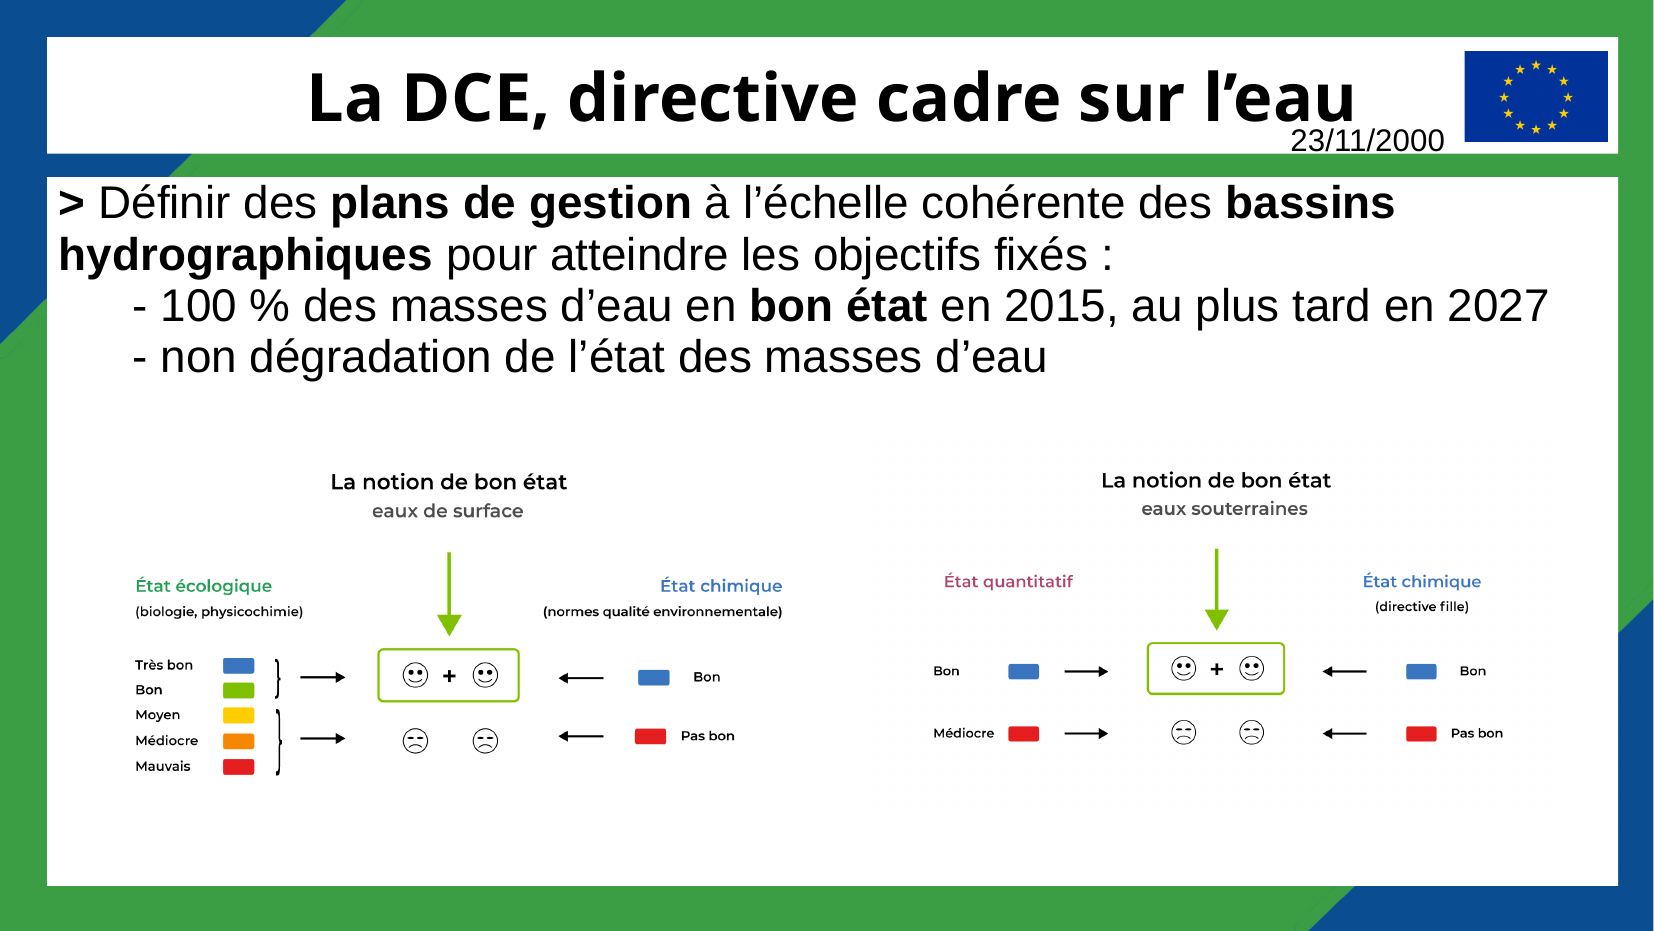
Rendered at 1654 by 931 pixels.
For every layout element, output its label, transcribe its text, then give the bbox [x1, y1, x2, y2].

text_box 23/11/2000 [1275, 115, 1548, 166]
title > Définir des plans de gestion à l’échelle cohérente des bassins hydrographiques pour atteindre les objectifs fixés : - 100 % des masses d’eau en bon état en 2015, au plus tard en 2027 - non dégradation de l’état des masses d’eau [47, 177, 1619, 886]
title La DCE, directive cadre sur l’eau [47, 37, 1619, 154]
picture [0, 0, 1654, 931]
